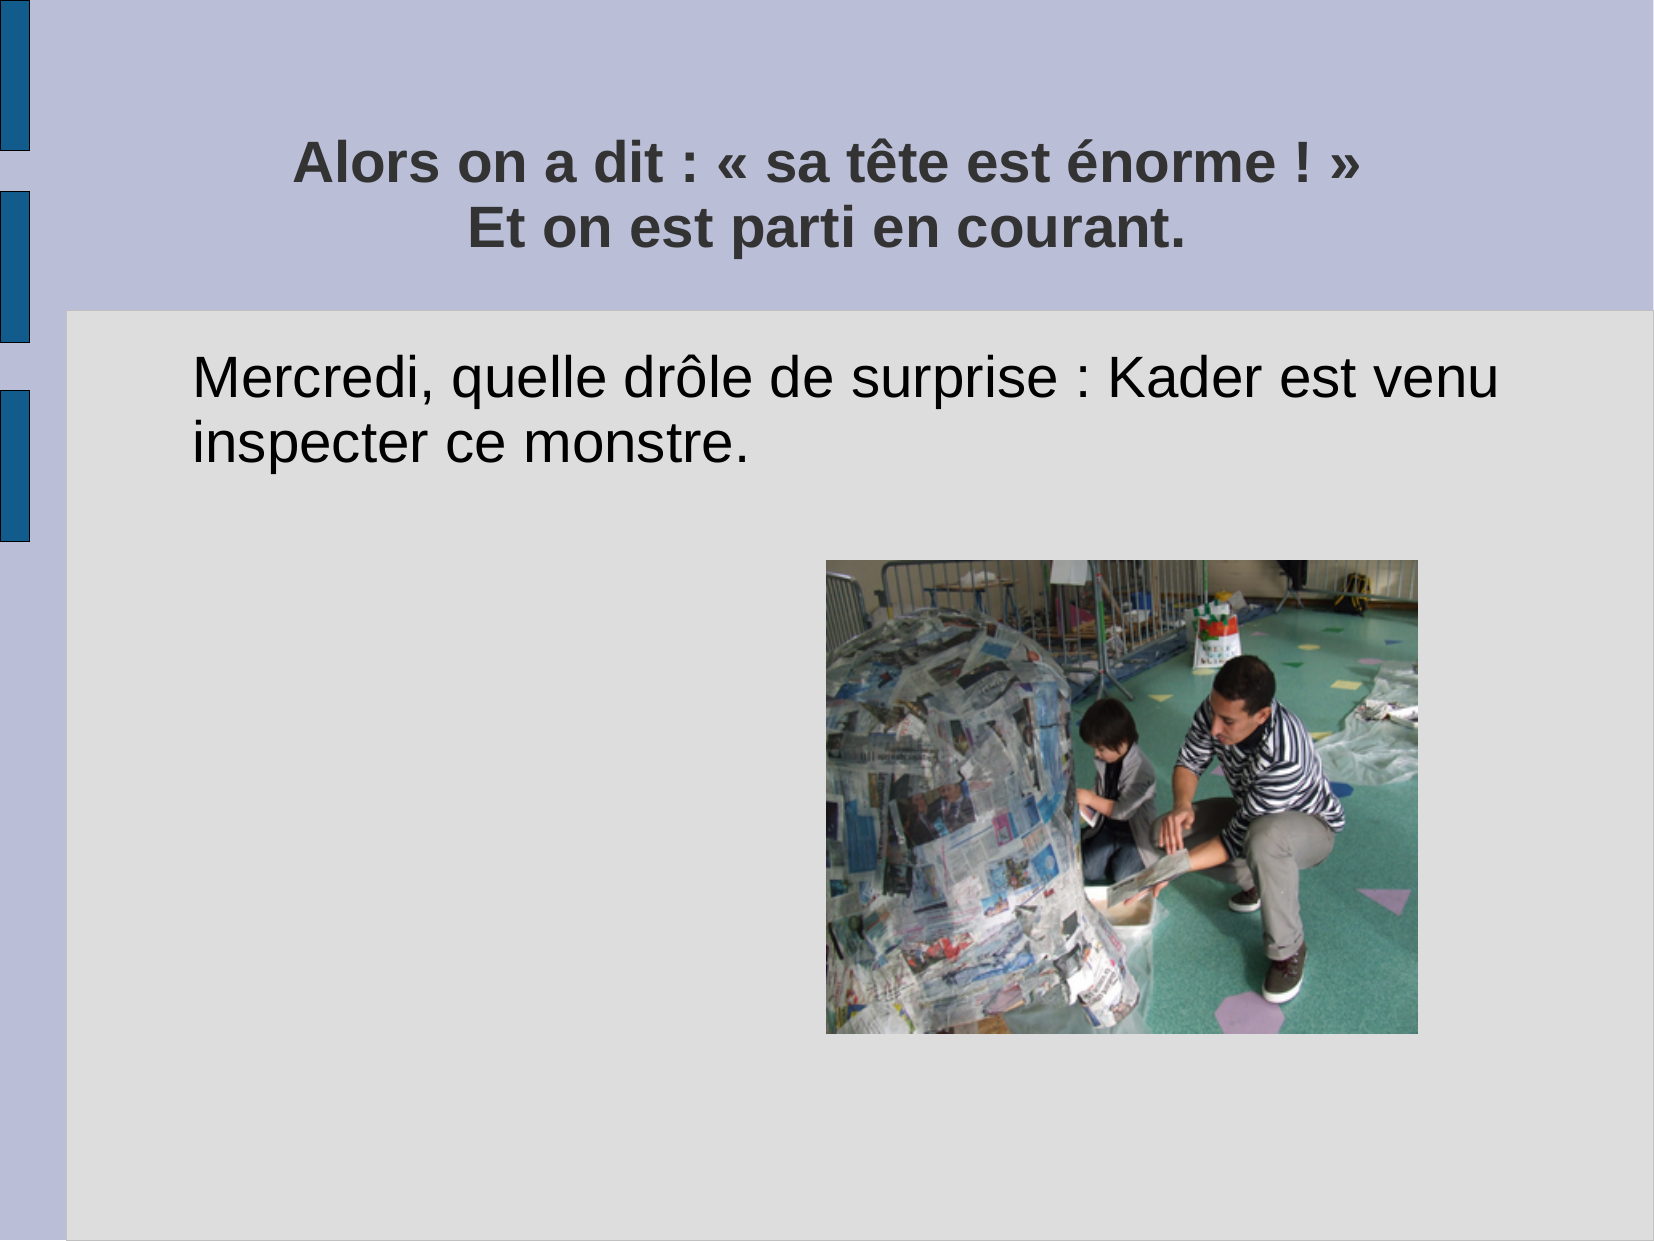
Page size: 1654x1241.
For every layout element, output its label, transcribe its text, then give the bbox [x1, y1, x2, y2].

title Alors on a dit : « sa tête est énorme ! » Et on est parti en courant. [121, 91, 1534, 299]
picture [826, 560, 1418, 1034]
list Mercredi, quelle drôle de surprise : Kader est venu inspecter ce monstre. [121, 344, 1534, 1127]
